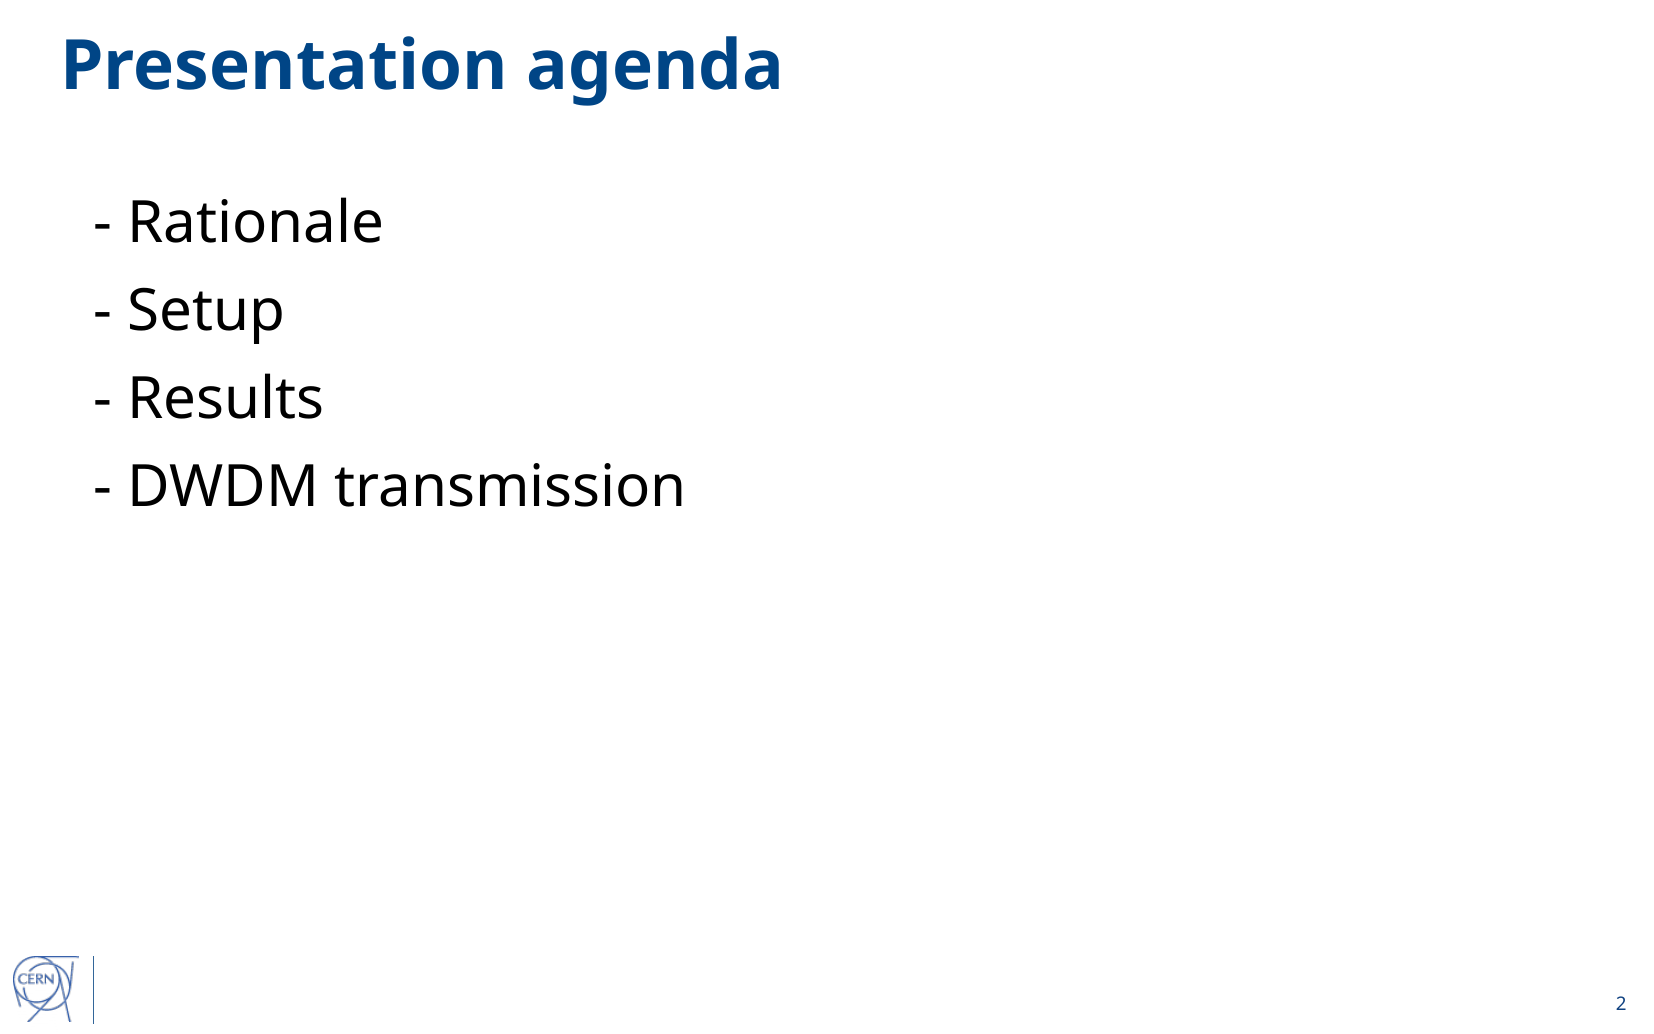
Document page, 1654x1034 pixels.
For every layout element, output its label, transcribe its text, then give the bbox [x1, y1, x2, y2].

title Presentation agenda [60, 0, 1528, 138]
picture [13, 956, 79, 1032]
text_box - Rationale - Setup - Results - DWDM transmission [78, 172, 1606, 532]
